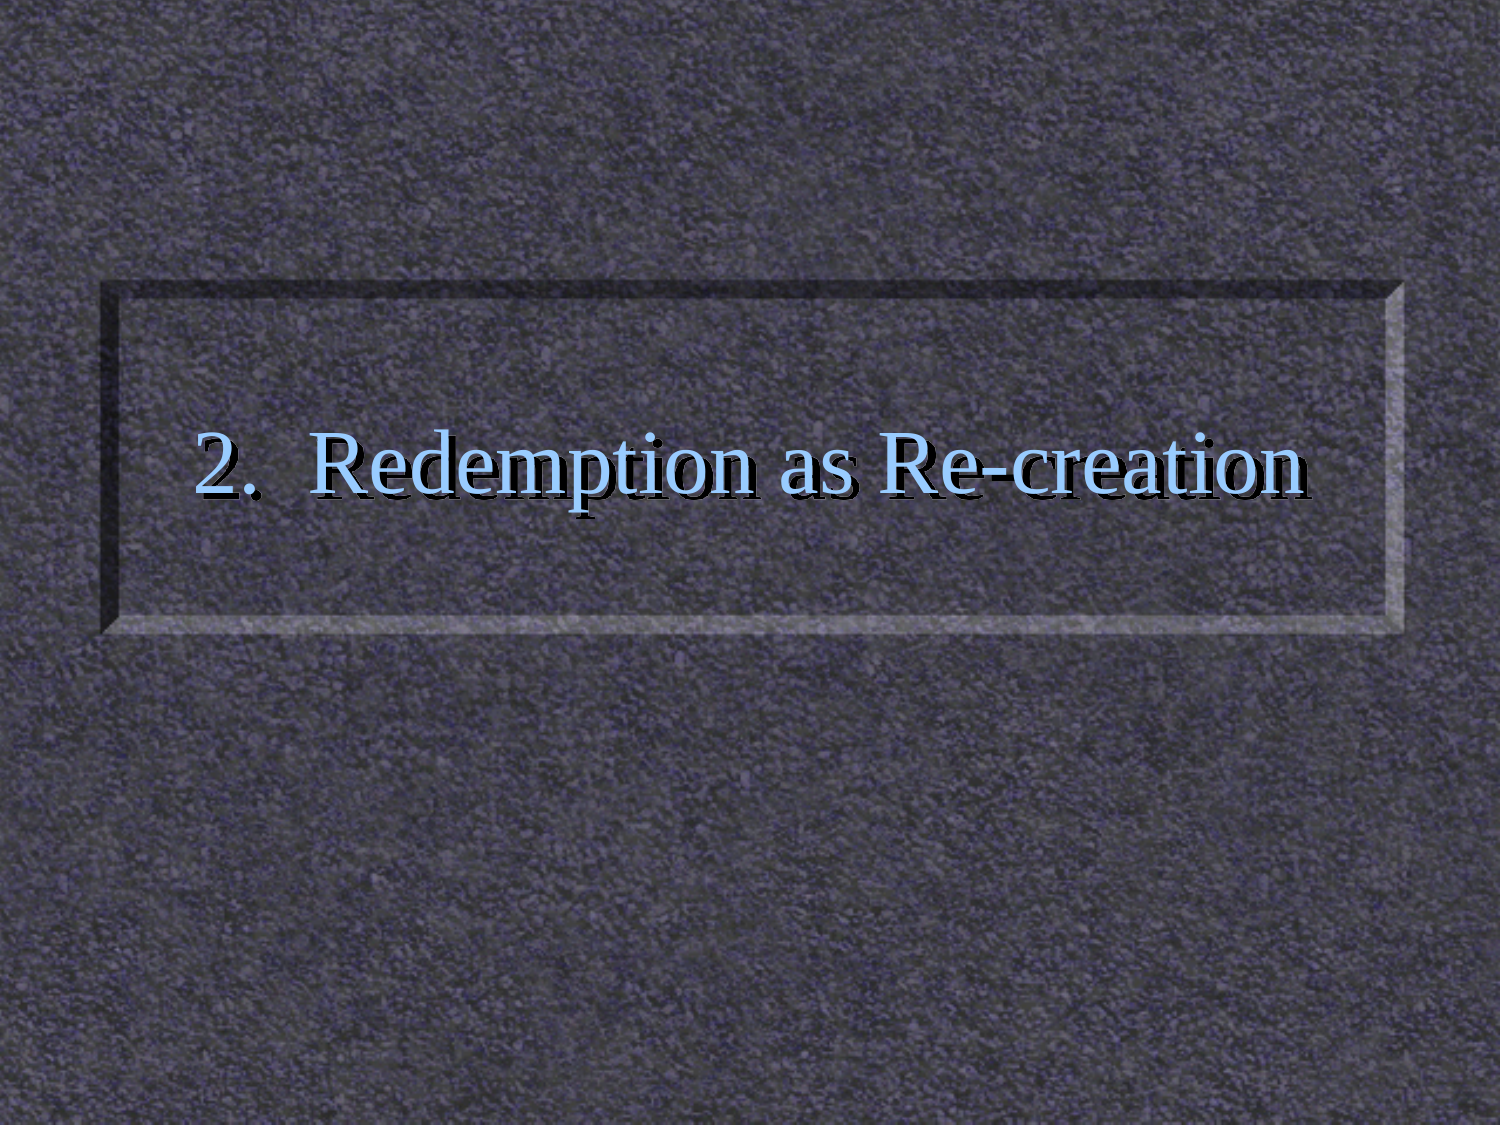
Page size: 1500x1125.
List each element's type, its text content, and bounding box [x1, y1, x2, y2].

picture [0, 0, 1500, 1125]
title 2. Redemption as Re-creation [150, 337, 1351, 588]
